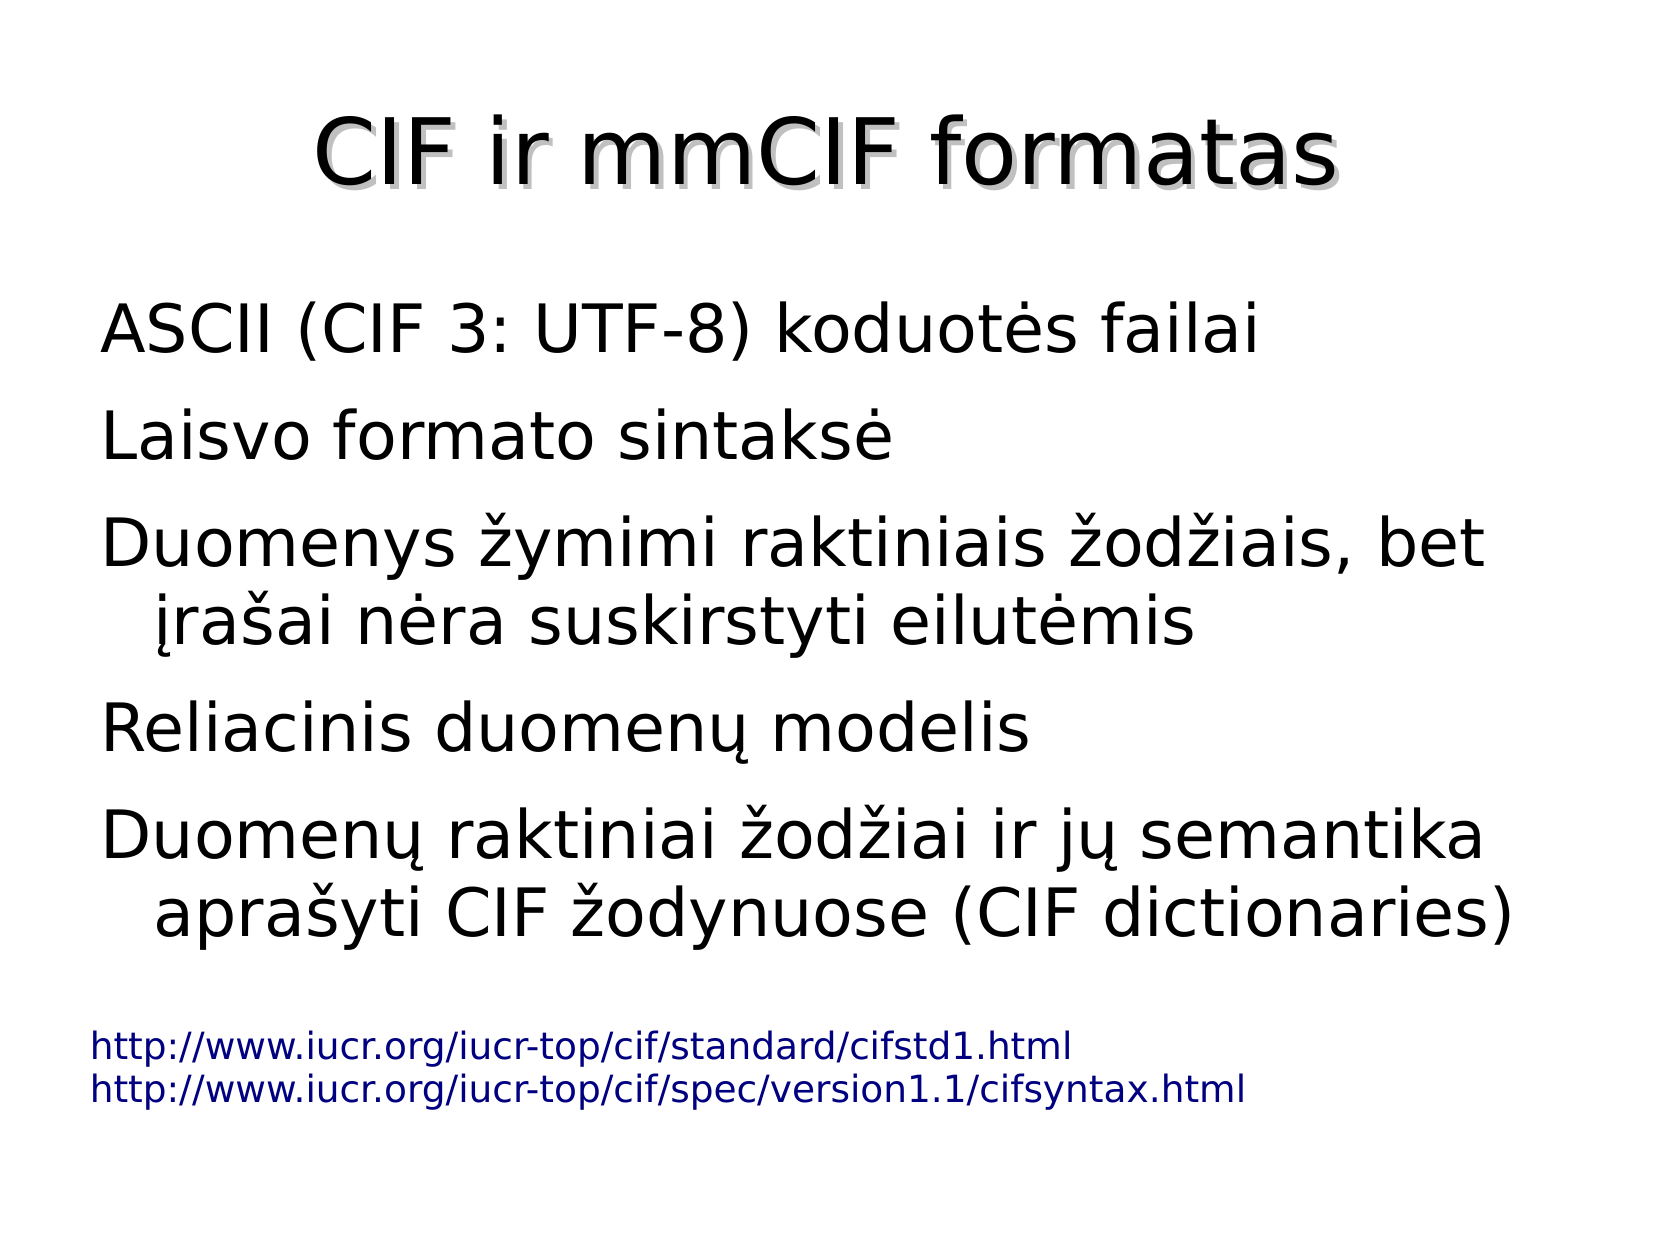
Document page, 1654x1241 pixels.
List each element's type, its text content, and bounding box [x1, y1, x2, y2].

list ASCII (CIF 3: UTF-8) koduotės failai Laisvo formato sintaksė Duomenys žymimi raktiniais žodžiais, bet įrašai nėra suskirstyti eilutėmis Reliacinis duomenų modelis Duomenų raktiniai žodžiai ir jų semantika aprašyti CIF žodynuose (CIF dictionaries) [82, 290, 1571, 953]
title CIF ir mmCIF formatas [82, 49, 1571, 257]
text_box http://www.iucr.org/iucr-top/cif/standard/cifstd1.html http://www.iucr.org/iucr-top/cif/spec/version1.1/cifsyntax.html [75, 1017, 1539, 1119]
